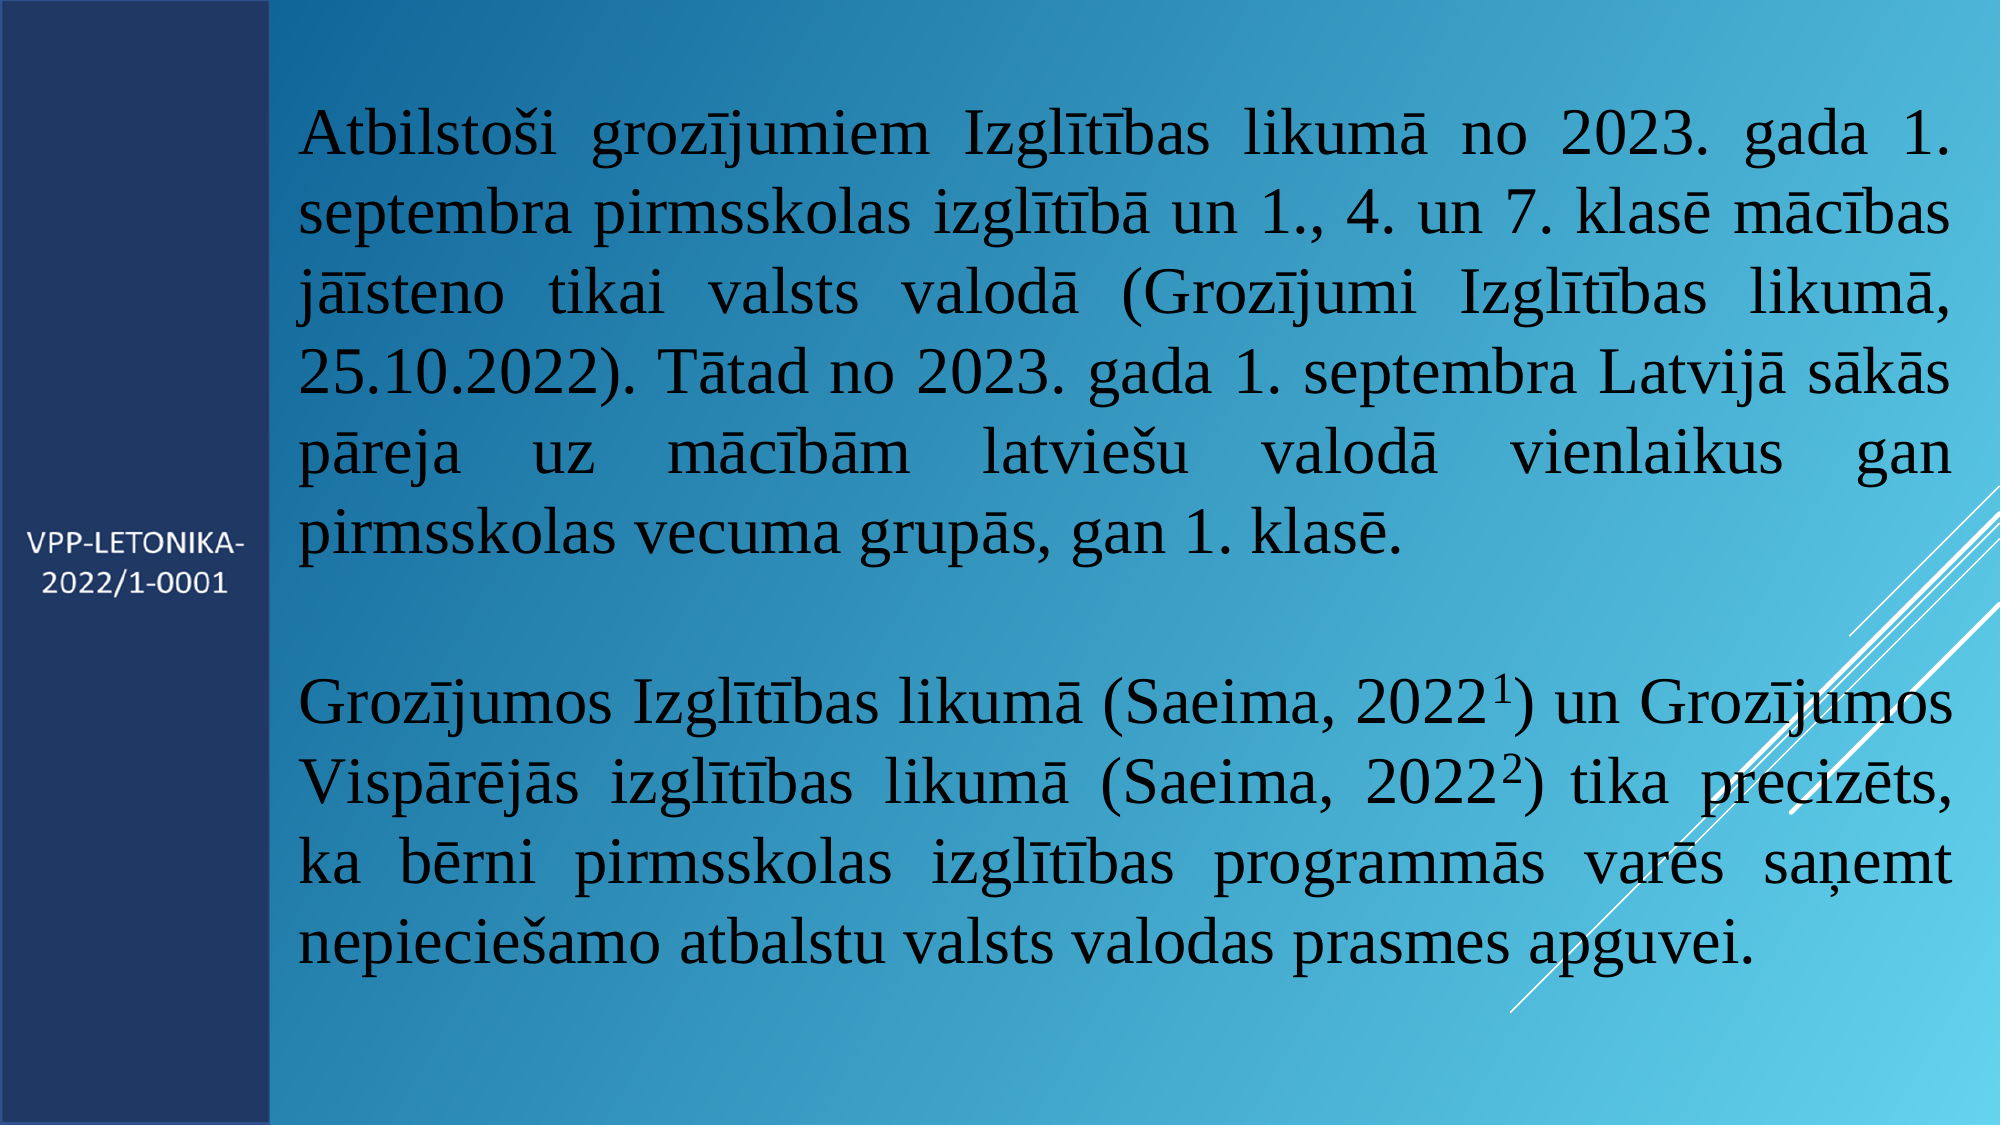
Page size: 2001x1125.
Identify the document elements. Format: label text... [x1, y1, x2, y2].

text_box Atbilstoši grozījumiem Izglītības likumā no 2023. gada 1. septembra pirmsskolas izglītībā un 1., 4. un 7. klasē mācības jāīsteno tikai valsts valodā (Grozījumi Izglītības likumā, 25.10.2022). Tātad no 2023. gada 1. septembra Latvijā sākās pāreja uz mācībām latviešu valodā vienlaikus gan pirmsskolas vecuma grupās, gan 1. klasē. Grozījumos Izglītības likumā (Saeima, 20221) un Grozījumos Vispārējās izglītības likumā (Saeima, 20222) tika precizēts, ka bērni pirmsskolas izglītības programmās varēs saņemt nepieciešamo atbalstu valsts valodas prasmes apguvei. [284, 0, 1970, 985]
picture [0, 0, 270, 1125]
